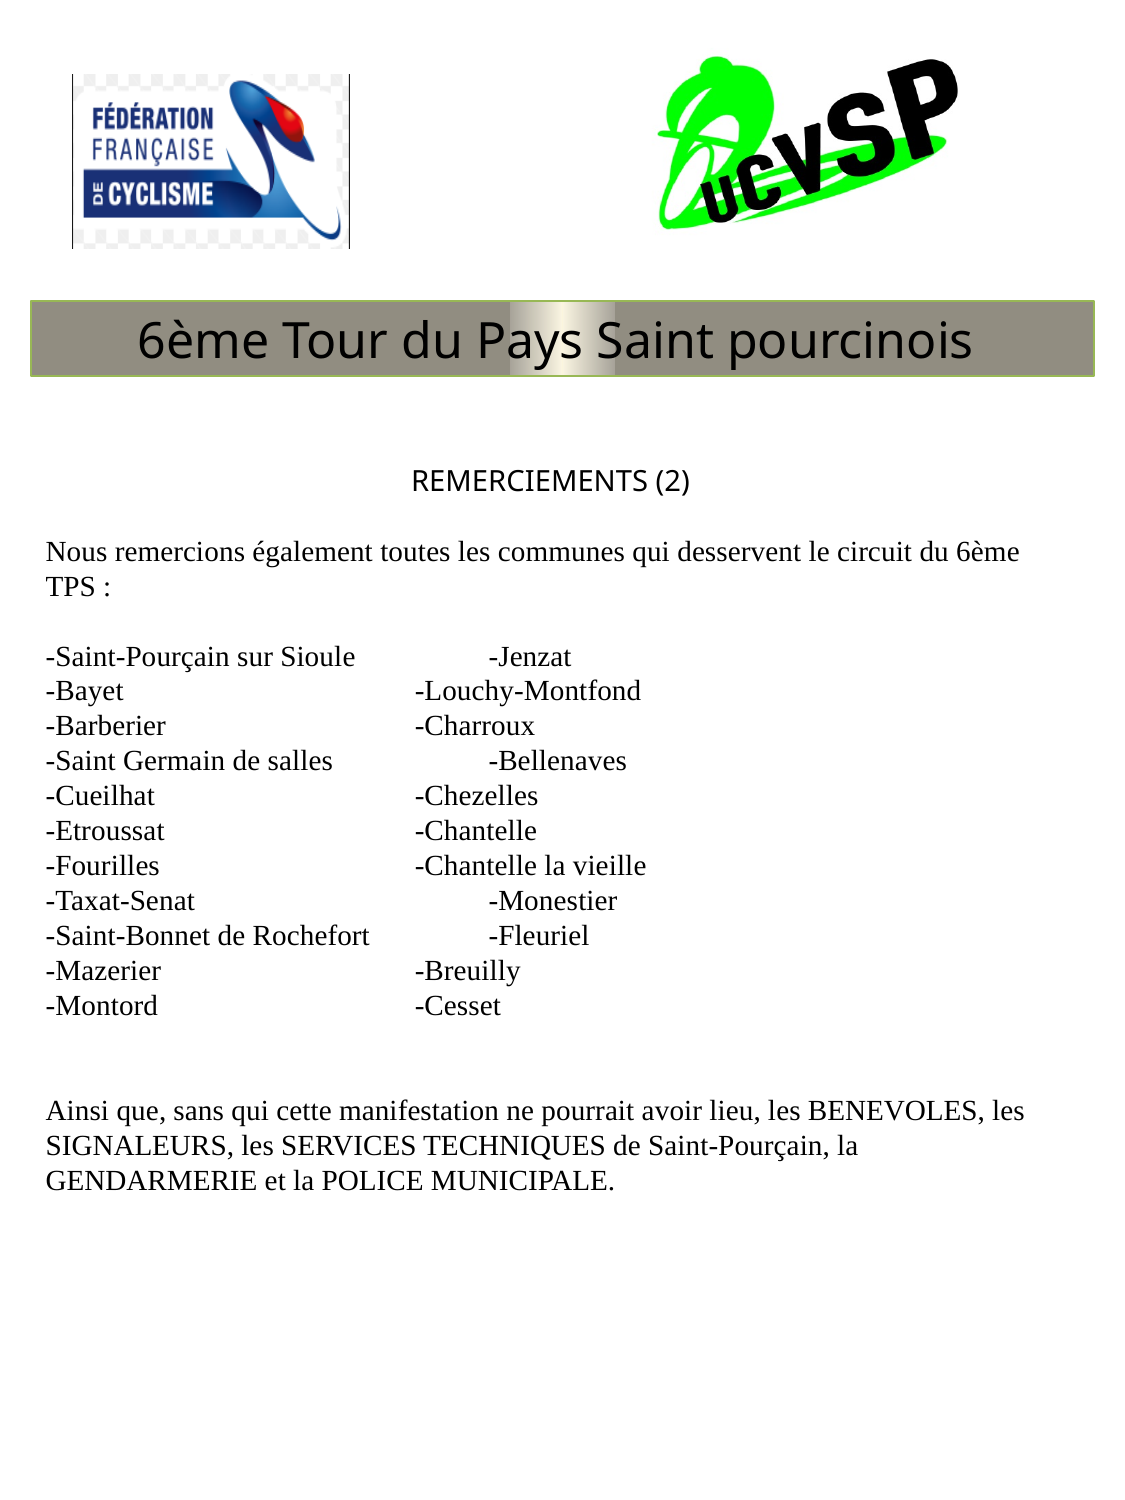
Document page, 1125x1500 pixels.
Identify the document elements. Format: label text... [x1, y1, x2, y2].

text_box REMERCIEMENTS (2) Nous remercions également toutes les communes qui desservent le circuit du 6ème TPS : -Saint-Pourçain sur Sioule -Jenzat -Bayet -Louchy-Montfond -Barberier -Charroux -Saint Germain de salles -Bellenaves -Cueilhat -Chezelles -Etroussat -Chantelle -Fourilles -Chantelle la vieille -Taxat-Senat -Monestier -Saint-Bonnet de Rochefort -Fleuriel -Mazerier -Breuilly -Montord -Cesset Ainsi que, sans qui cette manifestation ne pourrait avoir lieu, les BENEVOLES, les SIGNALEURS, les SERVICES TECHNIQUES de Saint-Pourçain, la GENDARMERIE et la POLICE MUNICIPALE. [30, 454, 1071, 1274]
picture [72, 74, 350, 249]
picture [597, 37, 1018, 249]
text_box 6ème Tour du Pays Saint pourcinois [30, 301, 1094, 376]
